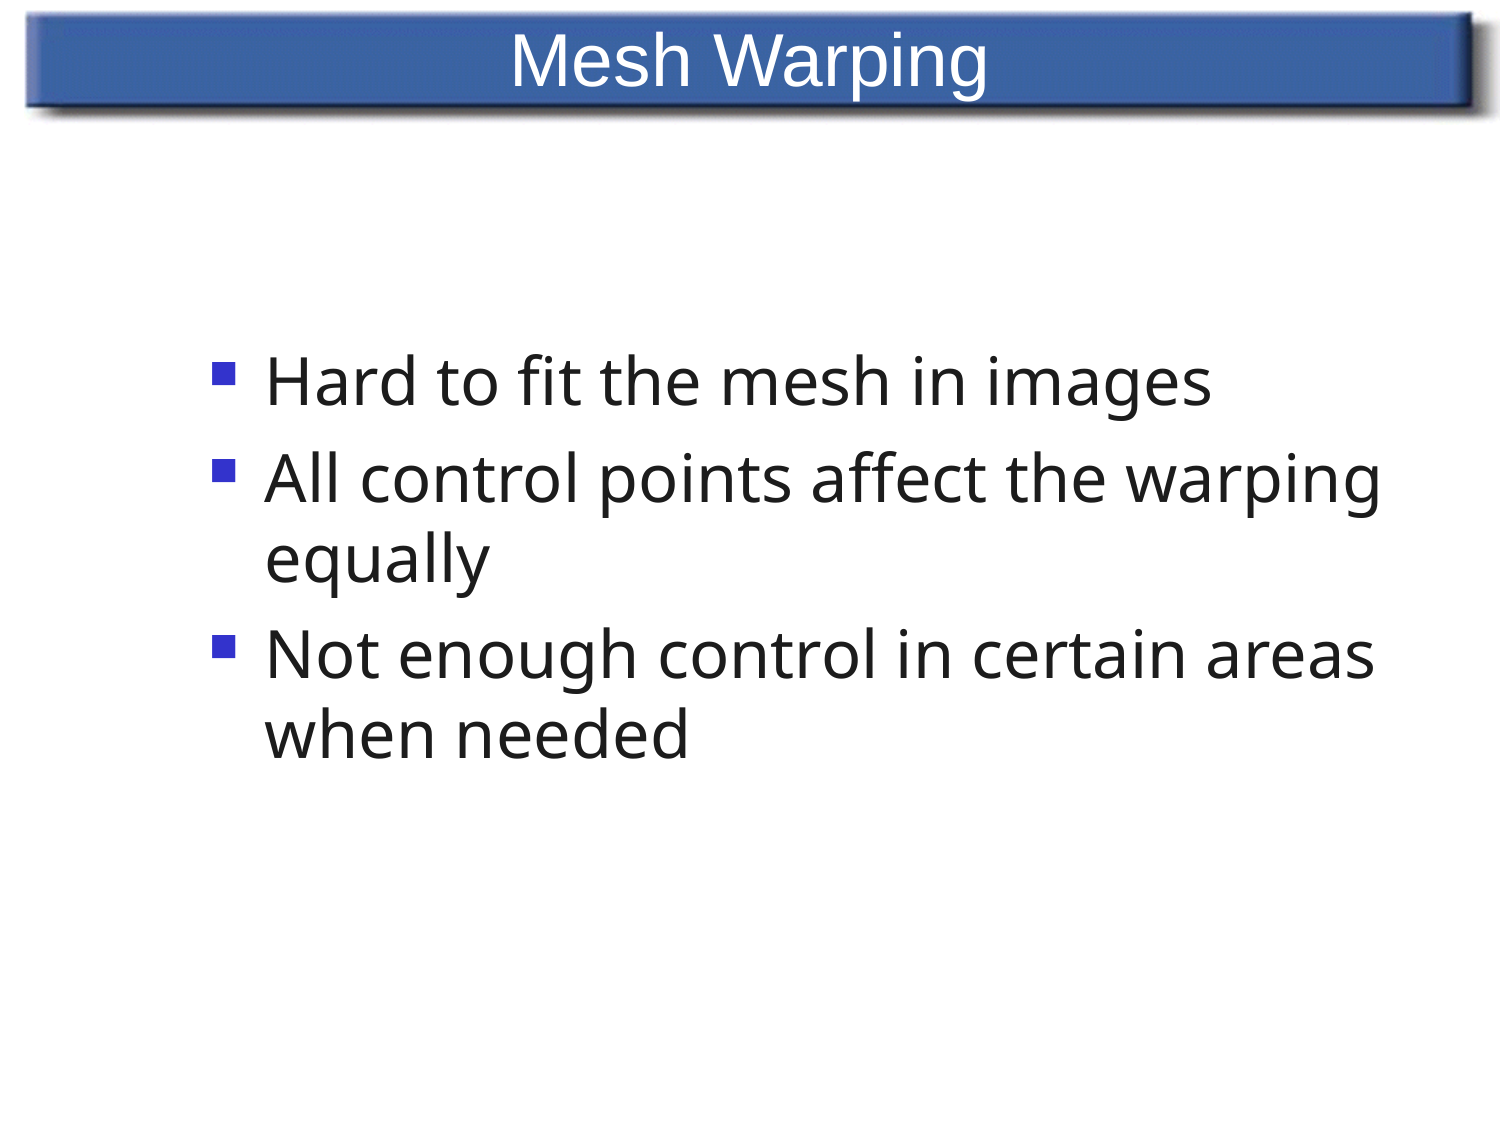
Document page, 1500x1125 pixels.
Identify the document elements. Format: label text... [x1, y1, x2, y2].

title Mesh Warping [110, 3, 1389, 110]
list Hard to fit the mesh in images All control points affect the warping equally Not enough control in certain areas when needed [193, 331, 1469, 1007]
picture [24, 9, 1500, 125]
